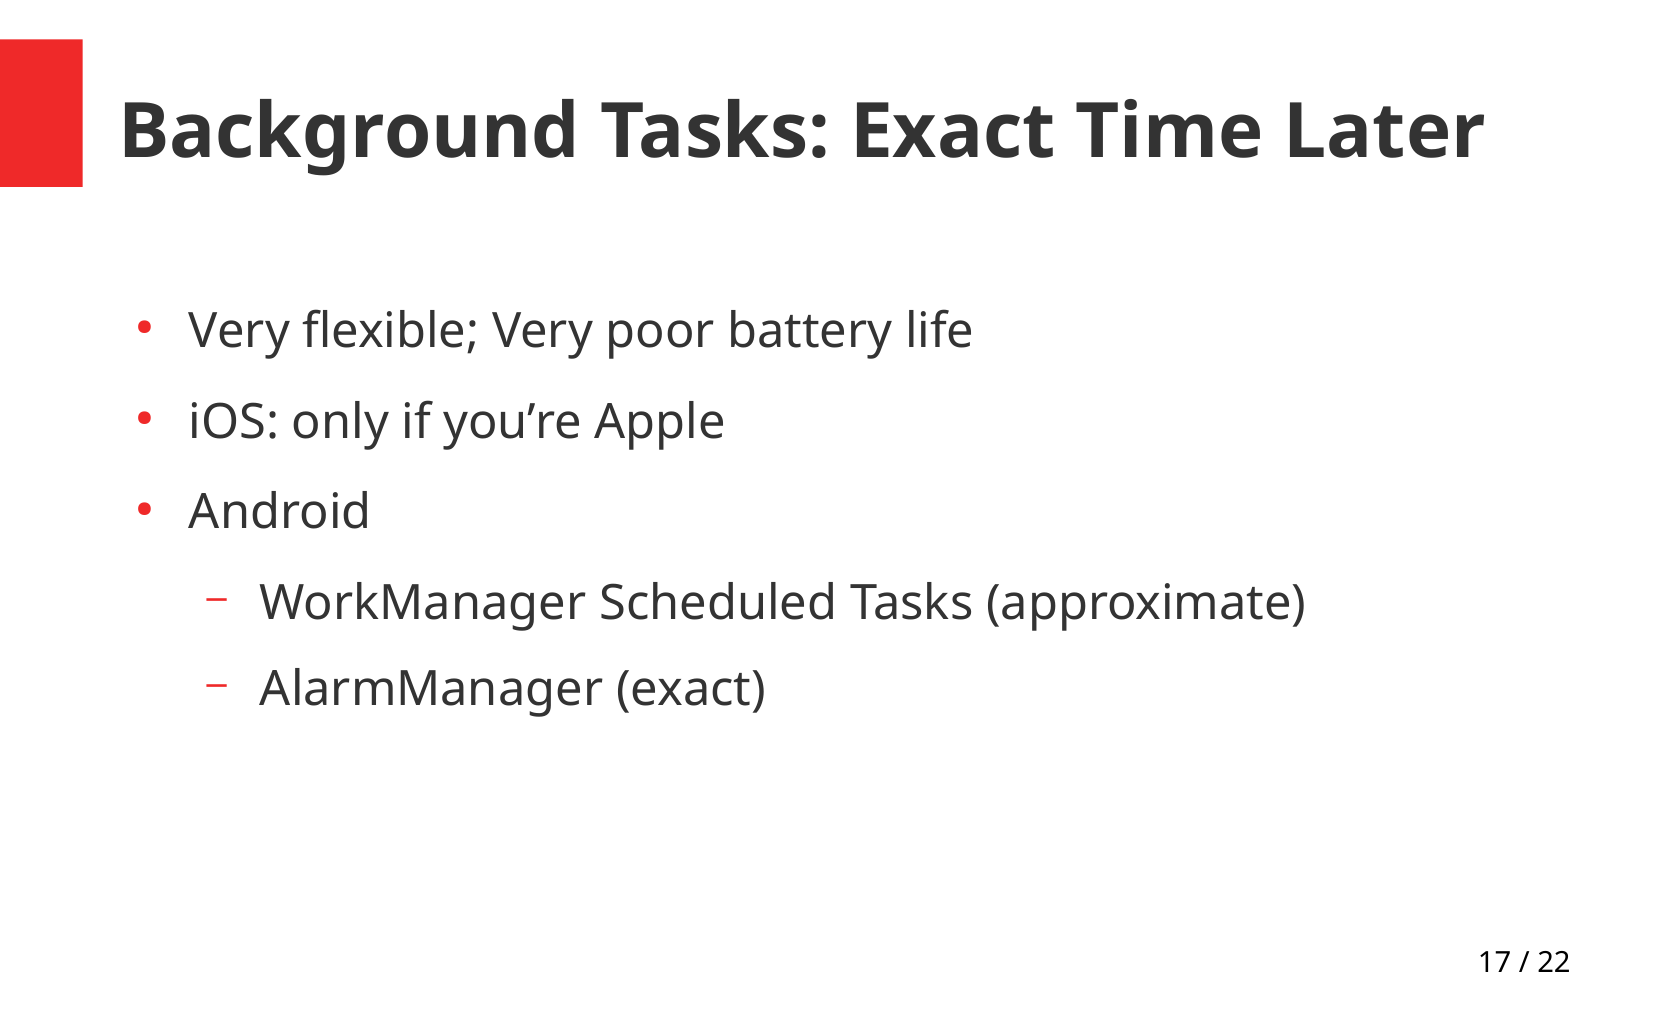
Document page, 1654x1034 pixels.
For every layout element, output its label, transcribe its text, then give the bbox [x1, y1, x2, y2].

list Very flexible; Very poor battery life iOS: only if you’re Apple Android WorkManager Scheduled Tasks (approximate) AlarmManager (exact) [118, 295, 1536, 895]
title Background Tasks: Exact Time Later [118, 38, 1571, 217]
